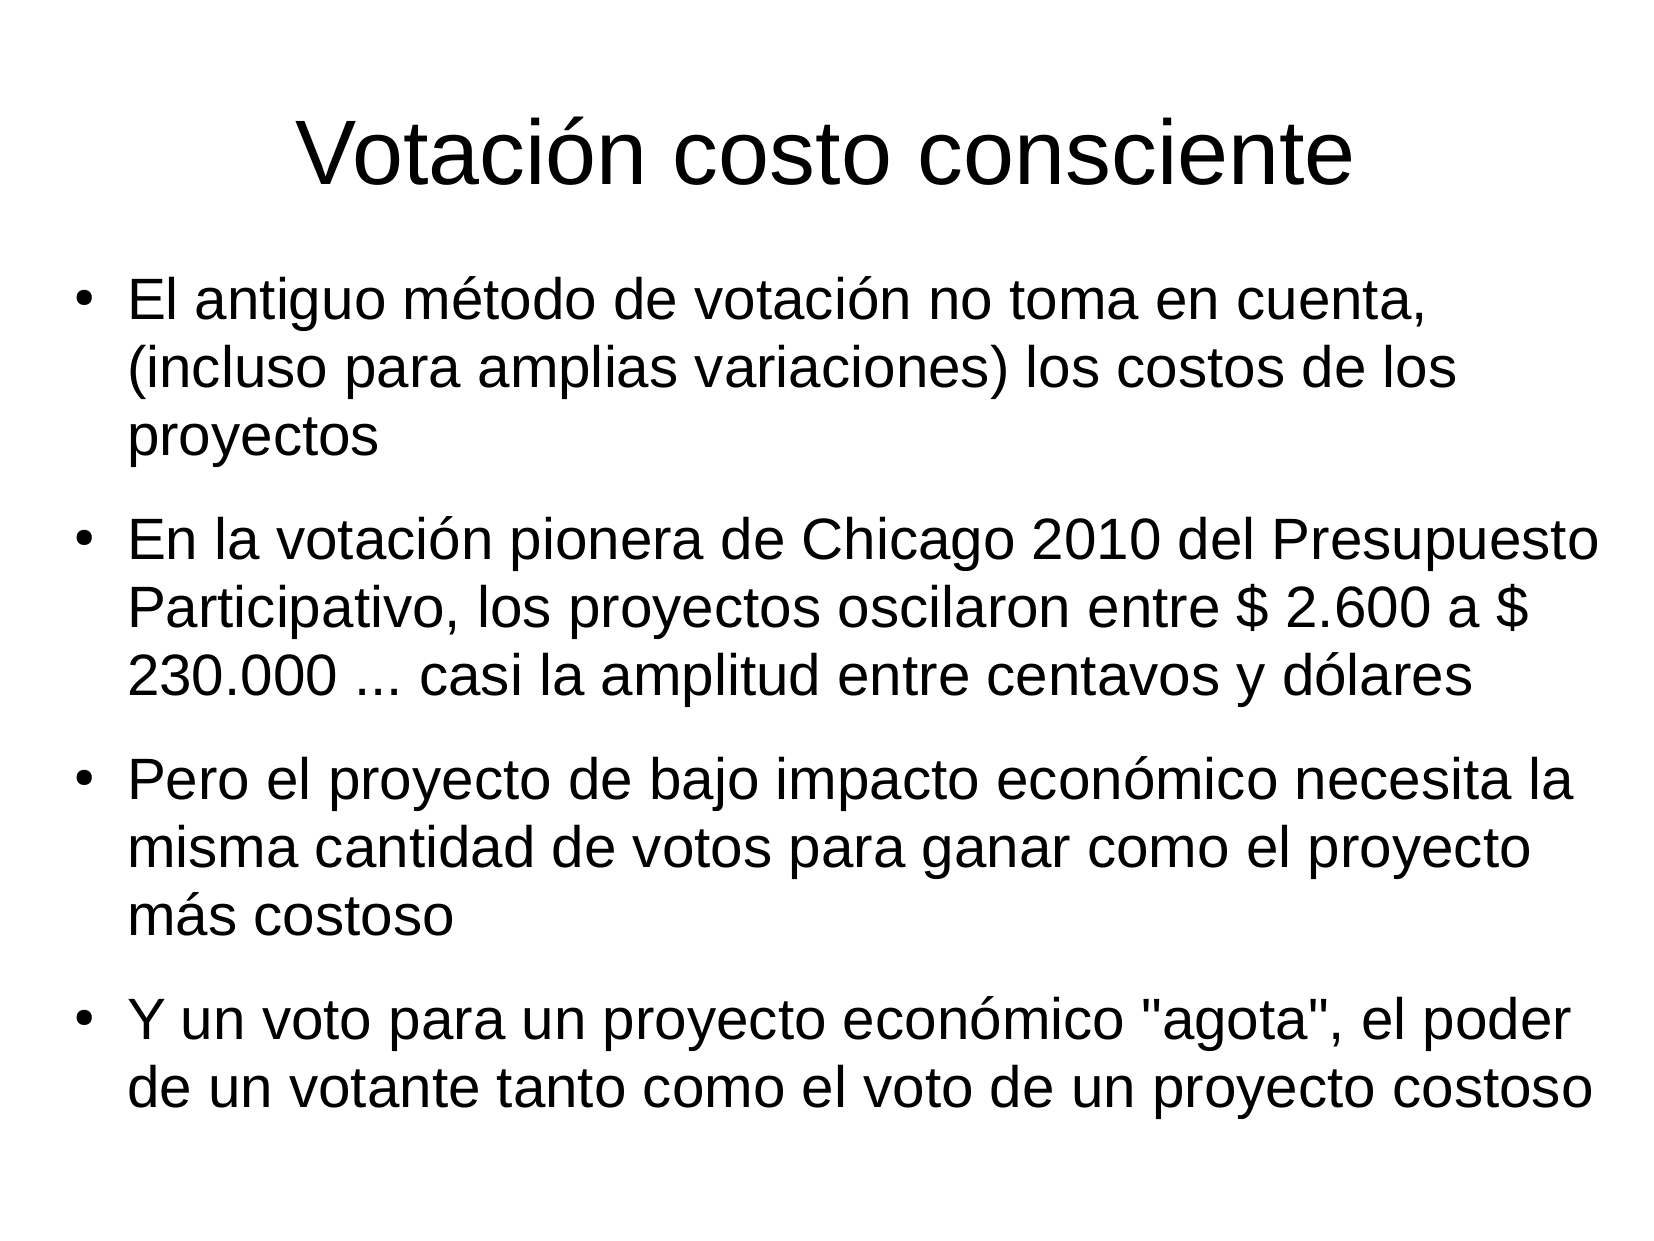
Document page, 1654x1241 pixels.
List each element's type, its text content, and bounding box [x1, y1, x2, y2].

list El antiguo método de votación no toma en cuenta, (incluso para amplias variaciones) los costos de los proyectos En la votación pionera de Chicago 2010 del Presupuesto Participativo, los proyectos oscilaron entre $ 2.600 a $ 230.000 ... casi la amplitud entre centavos y dólares Pero el proyecto de bajo impacto económico necesita la misma cantidad de votos para ganar como el proyecto más costoso Y un voto para un proyecto económico "agota", el poder de un votante tanto como el voto de un proyecto costoso [56, 266, 1613, 1120]
title Votación costo consciente [82, 49, 1571, 257]
